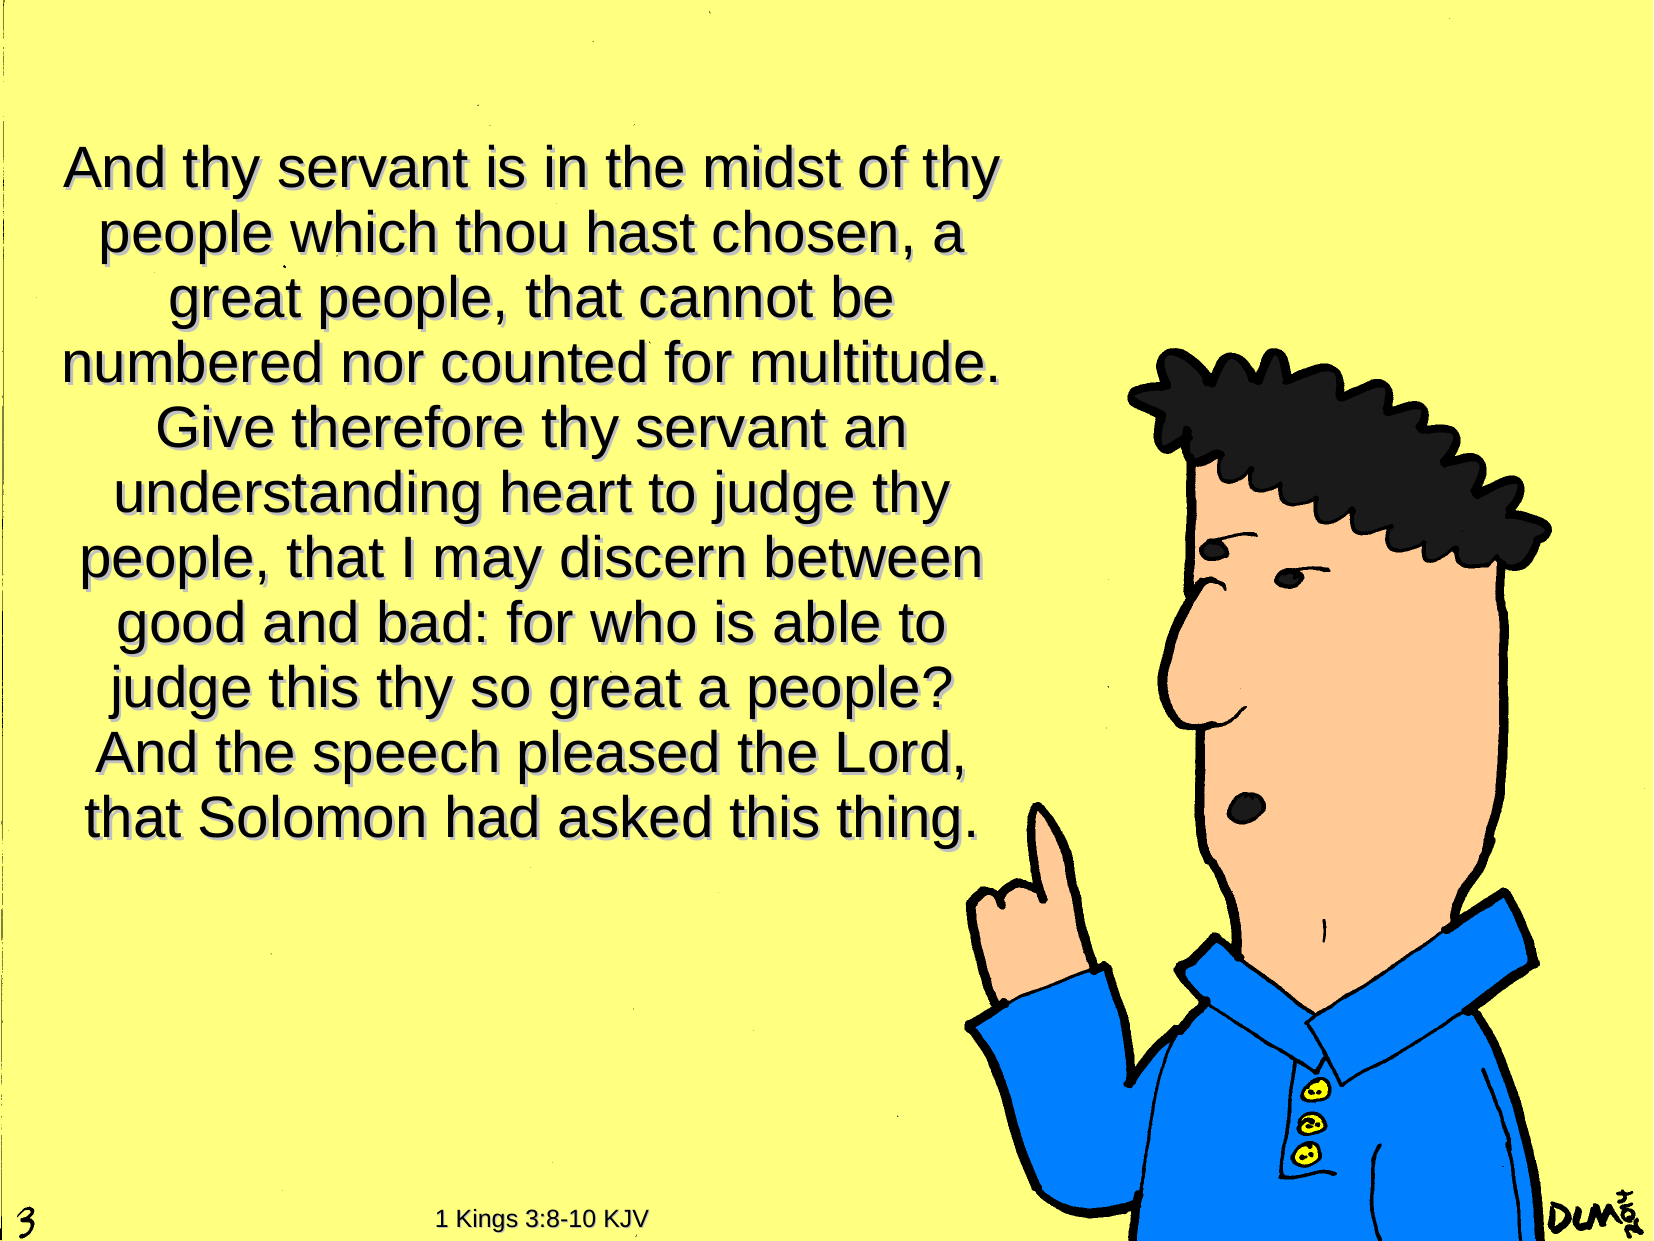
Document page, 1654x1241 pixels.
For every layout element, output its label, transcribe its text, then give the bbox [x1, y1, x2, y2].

text_box 1 Kings 3:8-10 KJV [420, 1197, 665, 1241]
text_box And thy servant is in the midst of thy people which thou hast chosen, a great people, that cannot be numbered nor counted for multitude. Give therefore thy servant an understanding heart to judge thy people, that I may discern between good and bad: for who is able to judge this thy so great a people? And the speech pleased the Lord, that Solomon had asked this thing. [45, 127, 1021, 856]
picture [0, 0, 1654, 1241]
